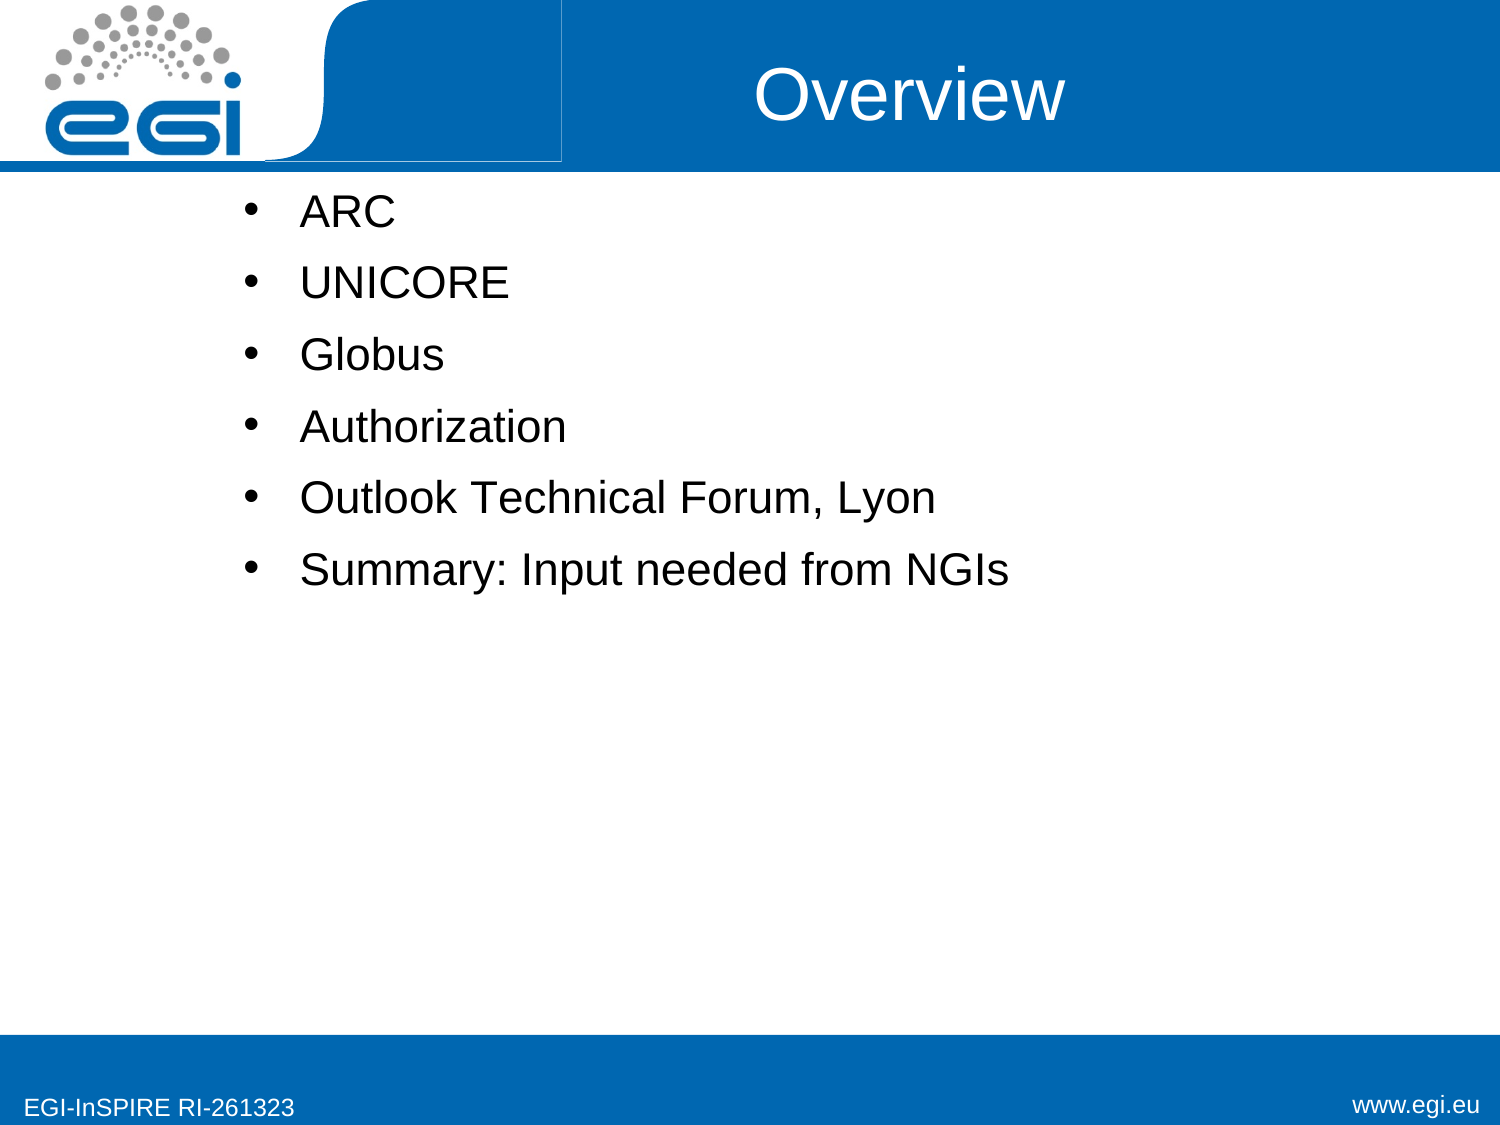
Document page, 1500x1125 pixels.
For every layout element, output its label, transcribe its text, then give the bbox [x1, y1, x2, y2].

list ARC UNICORE Globus Authorization Outlook Technical Forum, Lyon Summary: Input needed from NGIs [228, 173, 1418, 917]
title Overview [348, 0, 1471, 216]
picture [0, 0, 265, 161]
